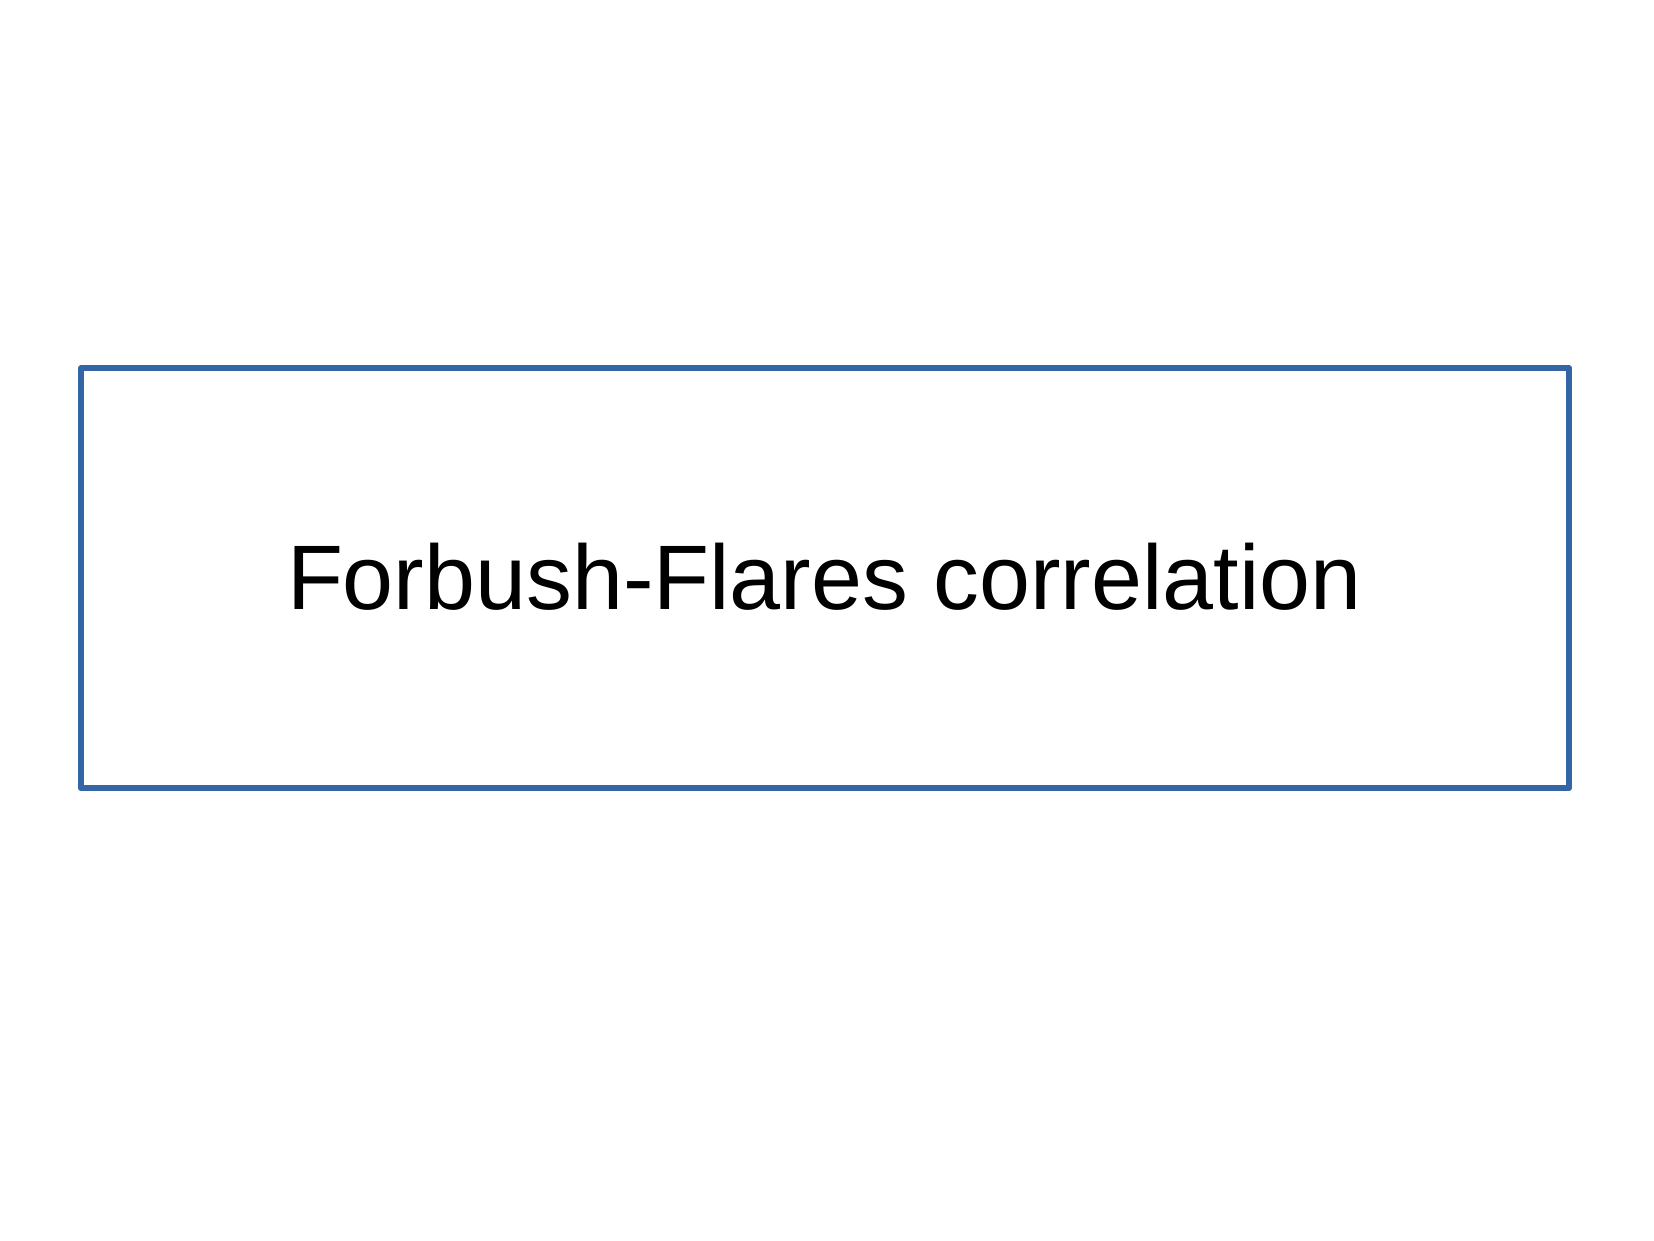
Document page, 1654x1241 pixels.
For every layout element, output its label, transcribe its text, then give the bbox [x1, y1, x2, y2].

title Forbush-Flares correlation [80, 368, 1570, 789]
